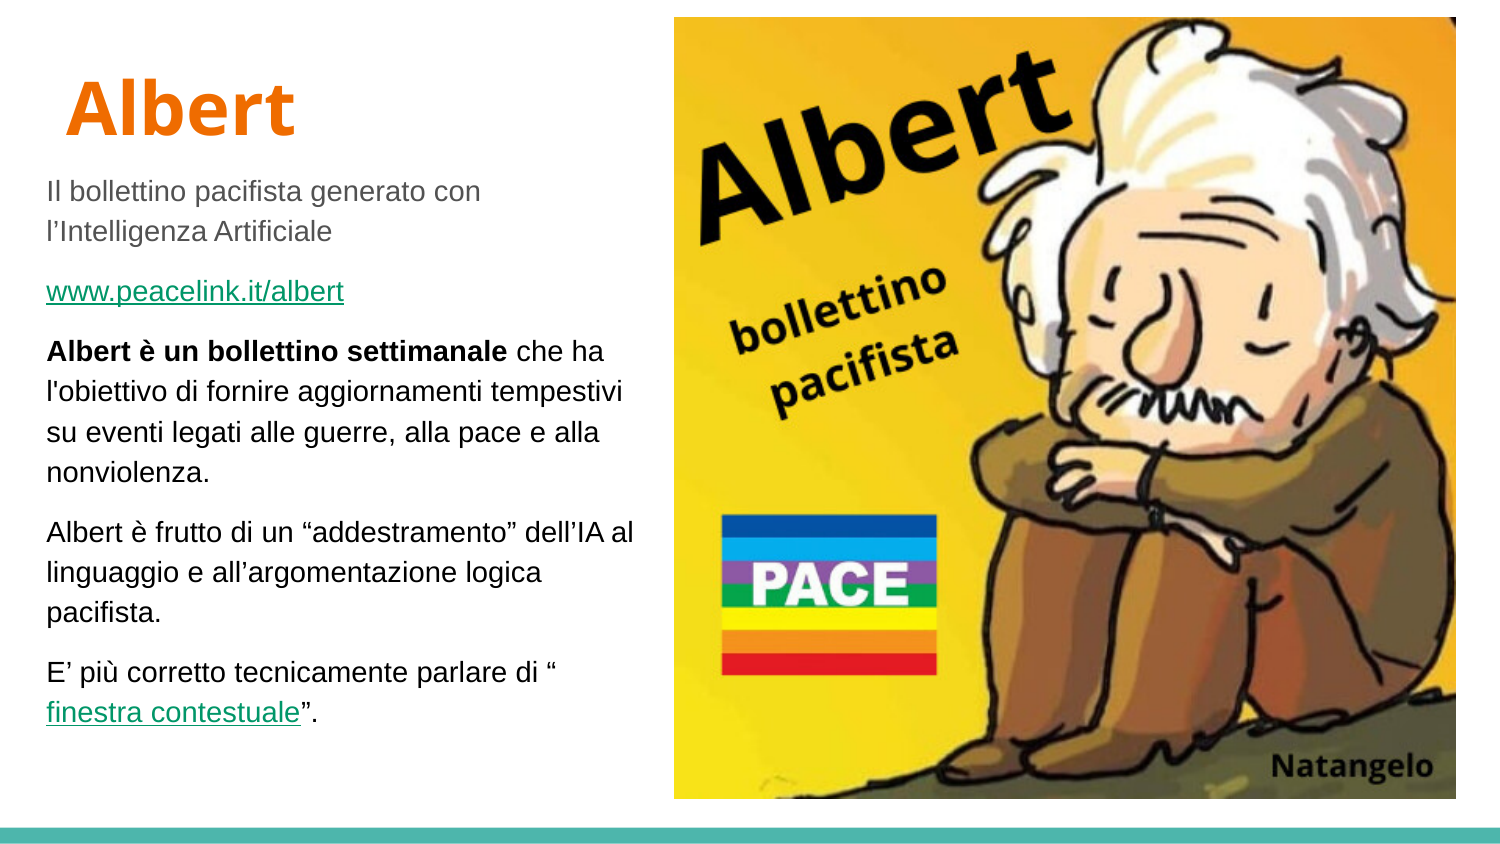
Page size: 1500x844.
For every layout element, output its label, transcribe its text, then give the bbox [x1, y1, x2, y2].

title Albert [51, 46, 576, 152]
picture [674, 17, 1456, 799]
list Il bollettino pacifista generato con l’Intelligenza Artificiale www.peacelink.it/albert Albert è un bollettino settimanale che ha l'obiettivo di fornire aggiornamenti tempestivi su eventi legati alle guerre, alla pace e alla nonviolenza. Albert è frutto di un “addestramento” dell’IA al linguaggio e all’argomentazione logica pacifista. E’ più corretto tecnicamente parlare di “finestra contestuale”. [31, 152, 662, 750]
